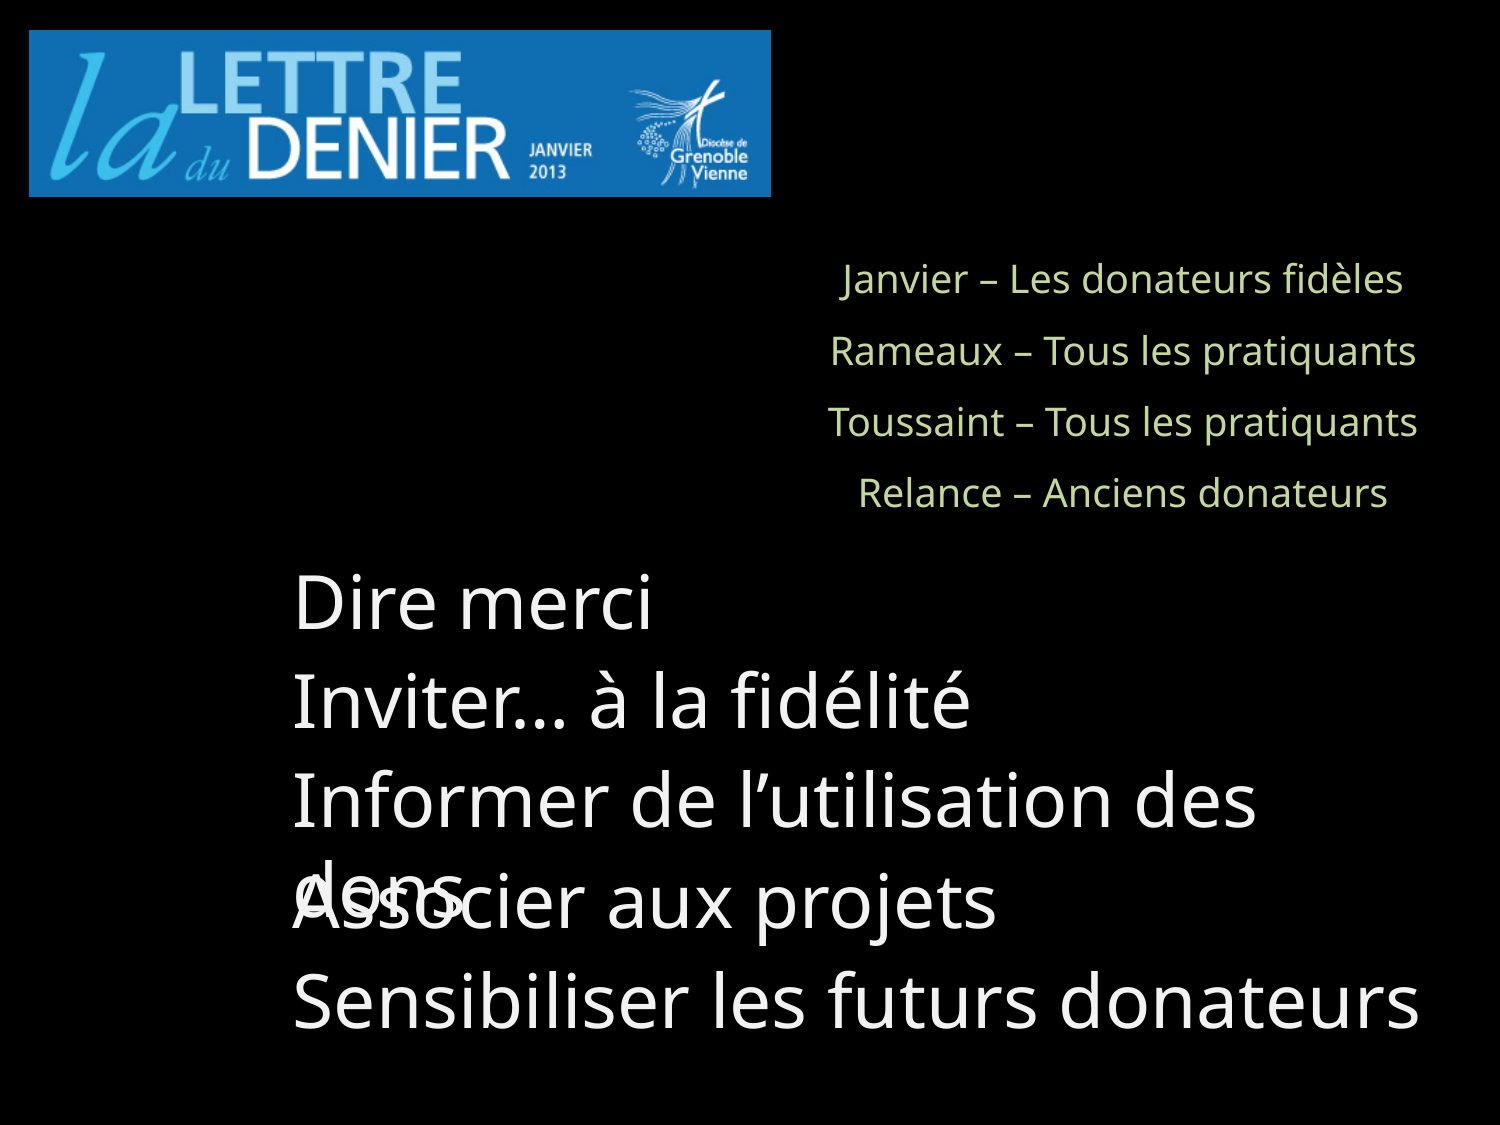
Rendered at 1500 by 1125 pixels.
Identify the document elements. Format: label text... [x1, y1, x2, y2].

text_box Janvier – Les donateurs fidèles Rameaux – Tous les pratiquants Toussaint – Tous les pratiquants Relance – Anciens donateurs [750, 196, 1498, 550]
text_box Inviter… à la fidélité [277, 645, 1459, 753]
text_box Sensibiliser les futurs donateurs [277, 945, 1459, 1052]
text_box Dire merci [277, 545, 1459, 645]
picture [29, 31, 771, 197]
text_box Informer de l’utilisation des dons [277, 753, 1459, 845]
text_box Associer aux projets [277, 845, 1459, 945]
